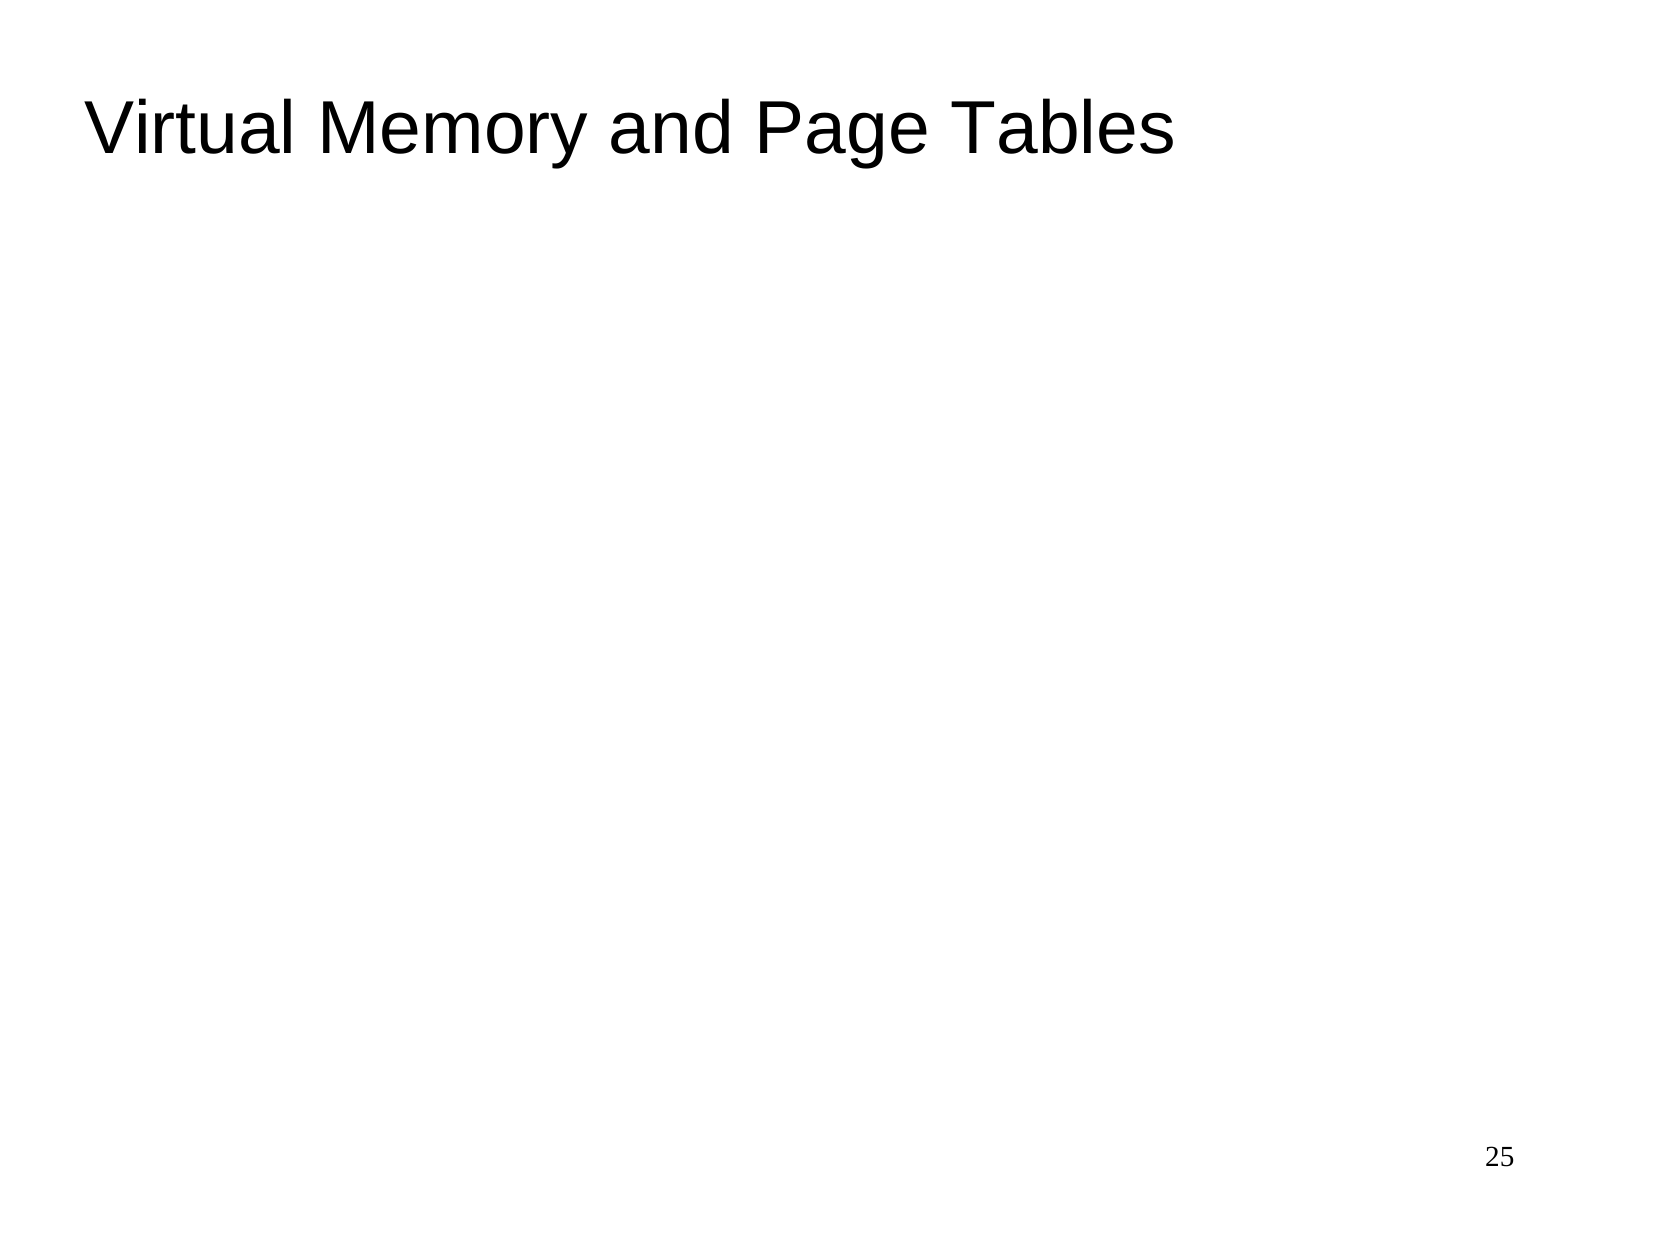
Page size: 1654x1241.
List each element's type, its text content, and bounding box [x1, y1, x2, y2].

text_box <number> [1184, 1129, 1530, 1213]
text_box Virtual Memory and Page Tables [69, 71, 1192, 177]
